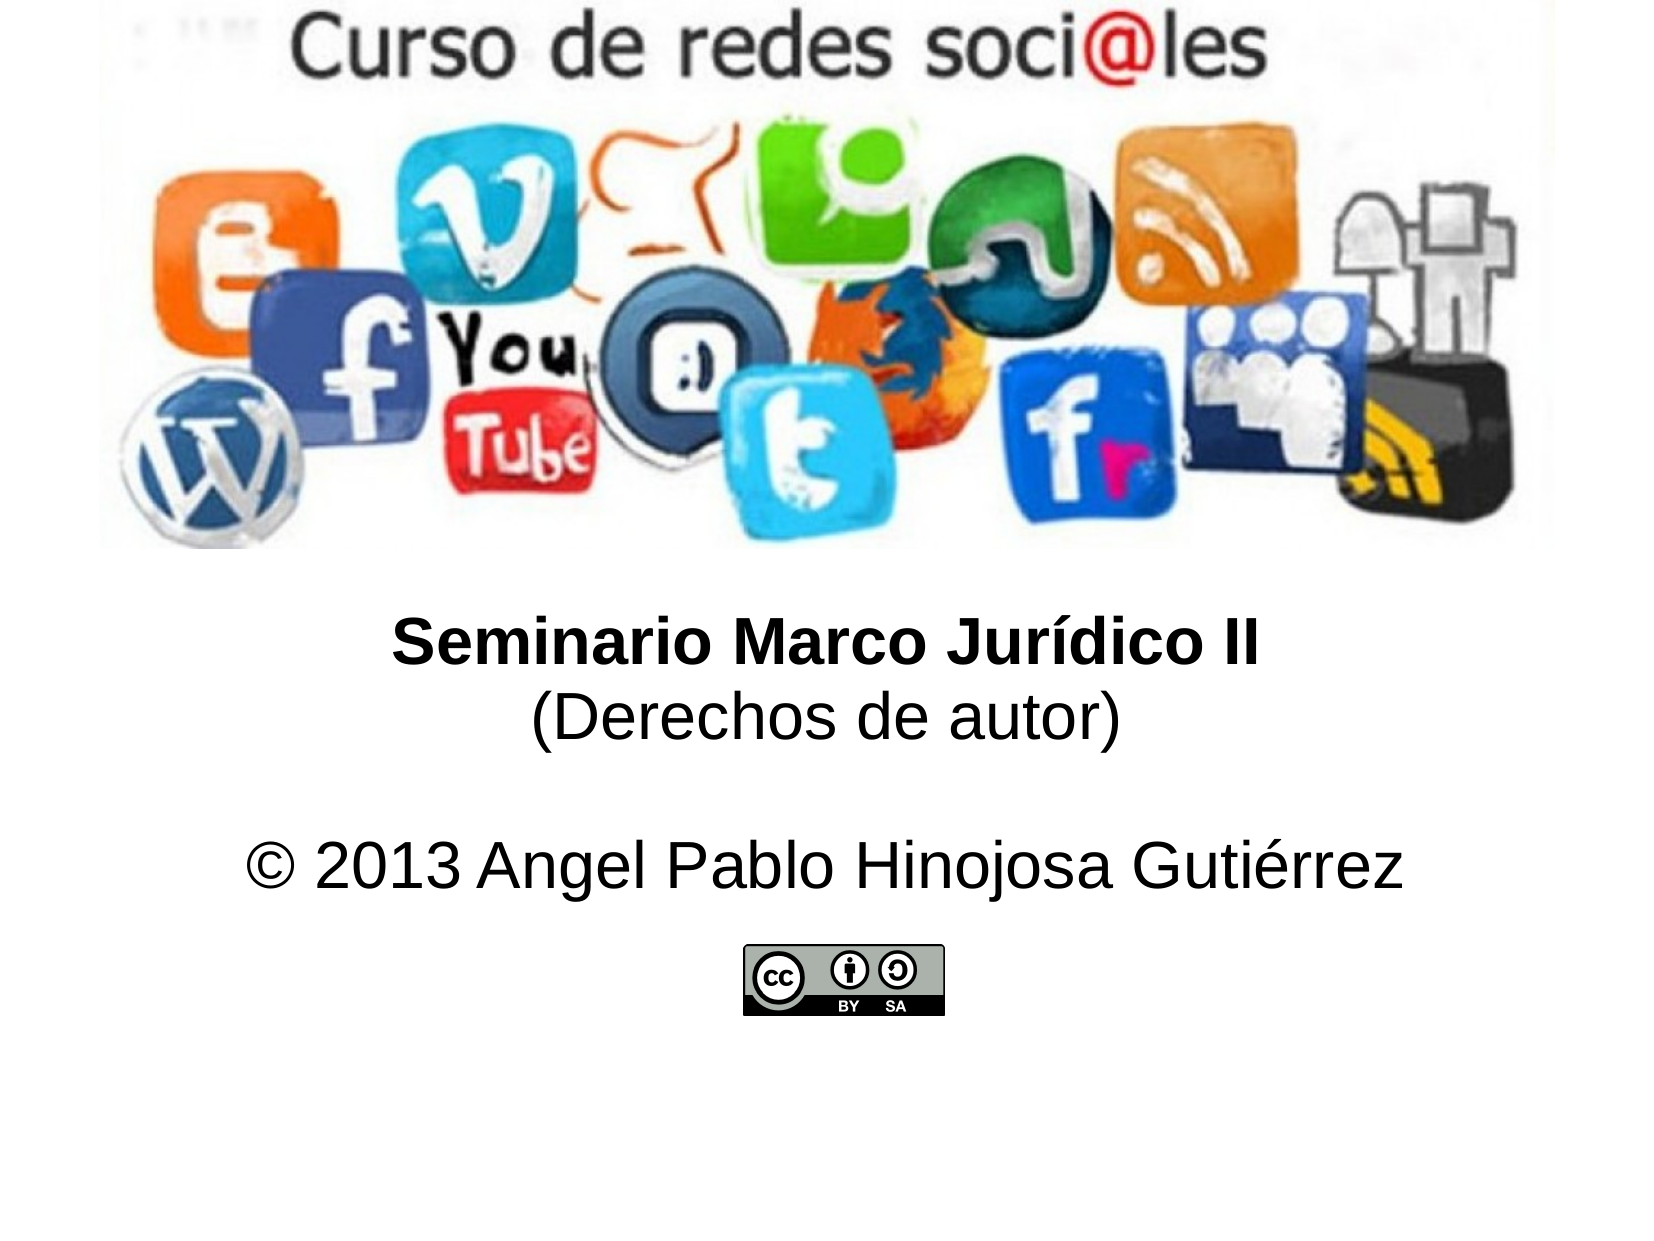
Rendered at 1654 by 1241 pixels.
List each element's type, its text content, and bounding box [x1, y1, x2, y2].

picture [99, 0, 1555, 49]
subtitle Seminario Marco Jurídico II (Derechos de autor) © 2013 Angel Pablo Hinojosa Gutiérrez [82, 49, 1571, 1010]
picture [743, 944, 945, 1016]
